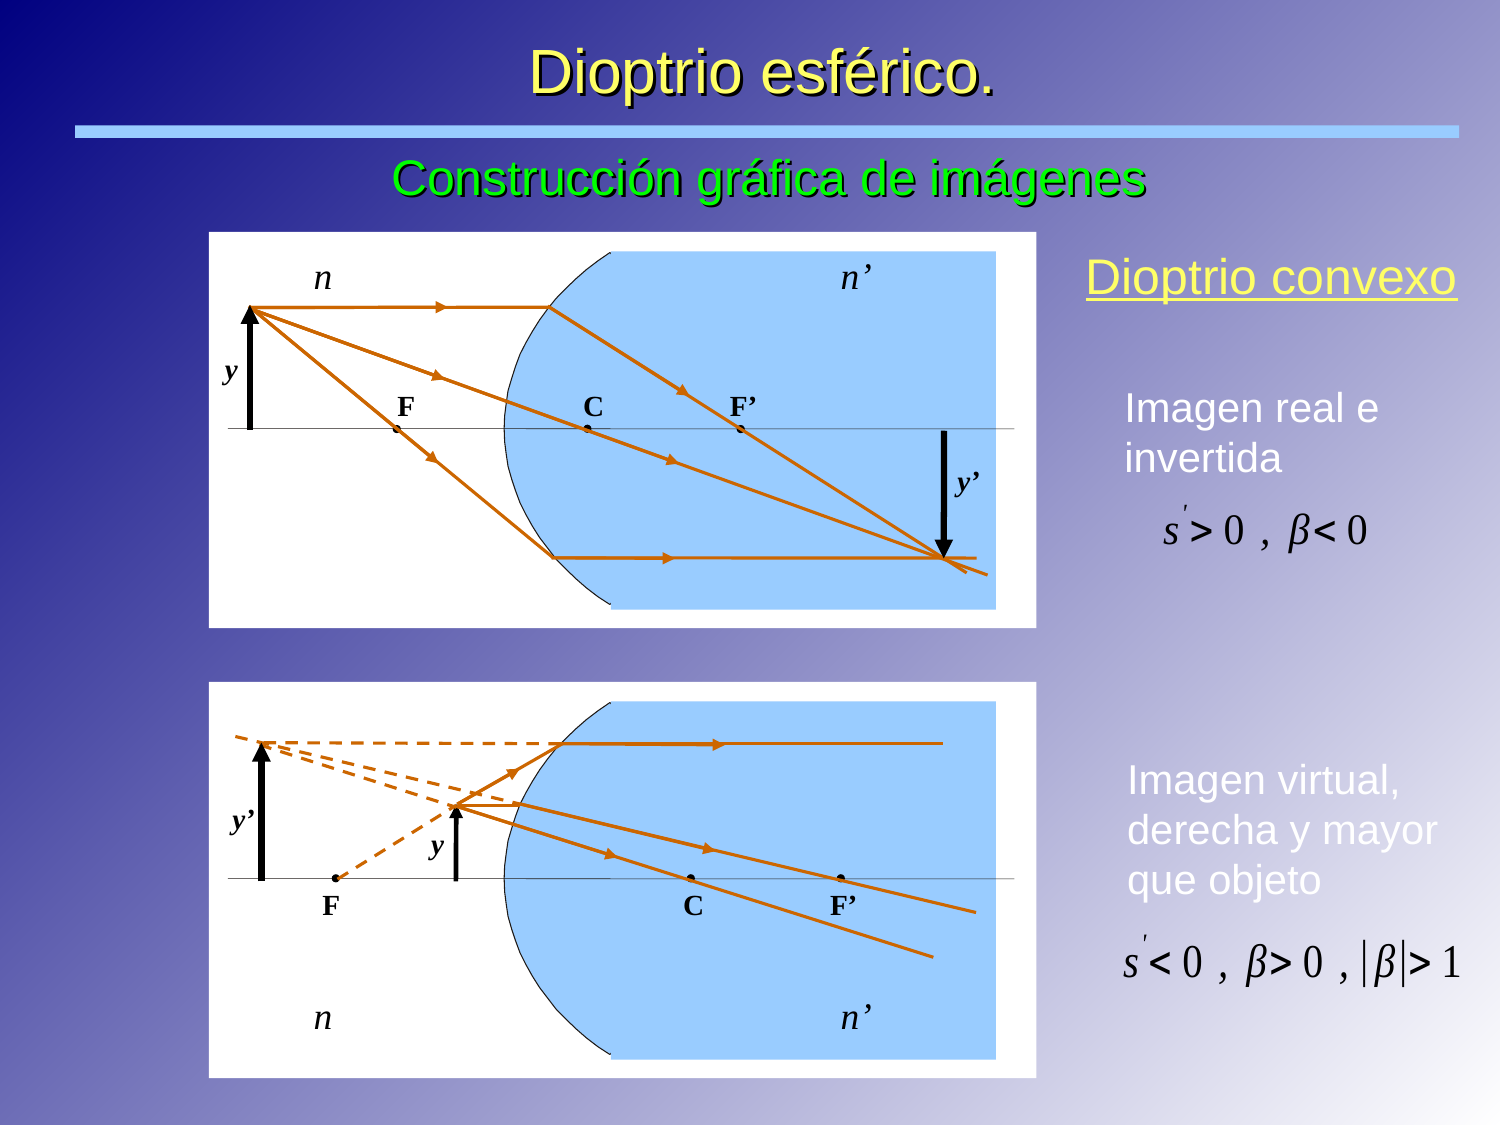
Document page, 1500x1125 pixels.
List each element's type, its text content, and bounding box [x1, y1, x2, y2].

text_box y [212, 349, 250, 385]
text_box n [300, 252, 346, 298]
text_box n’ [825, 992, 888, 1038]
text_box F’ [712, 387, 776, 423]
text_box n’ [825, 252, 888, 298]
text_box Construcción gráfica de imágenes [74, 137, 1463, 225]
text_box C [662, 885, 726, 921]
text_box Dioptrio esférico. [50, 24, 1476, 113]
text_box y’ [224, 799, 263, 835]
text_box y [418, 824, 457, 860]
text_box F’ [812, 885, 876, 921]
text_box F [375, 414, 386, 423]
text_box F [375, 387, 438, 423]
text_box n [300, 992, 346, 1038]
text_box y’ [949, 462, 988, 498]
text_box C [562, 387, 626, 423]
text_box Imagen virtual, derecha y mayor que objeto [1112, 744, 1464, 911]
text_box F [300, 885, 363, 921]
text_box [208, 231, 1037, 629]
text_box F’ [712, 414, 726, 423]
text_box Imagen real e invertida [1109, 372, 1395, 489]
text_box C [714, 885, 726, 889]
text_box [208, 681, 1037, 1079]
chart [1110, 927, 1476, 988]
chart [1149, 497, 1384, 554]
text_box Dioptrio convexo [1064, 237, 1480, 313]
text_box [75, 125, 1460, 137]
